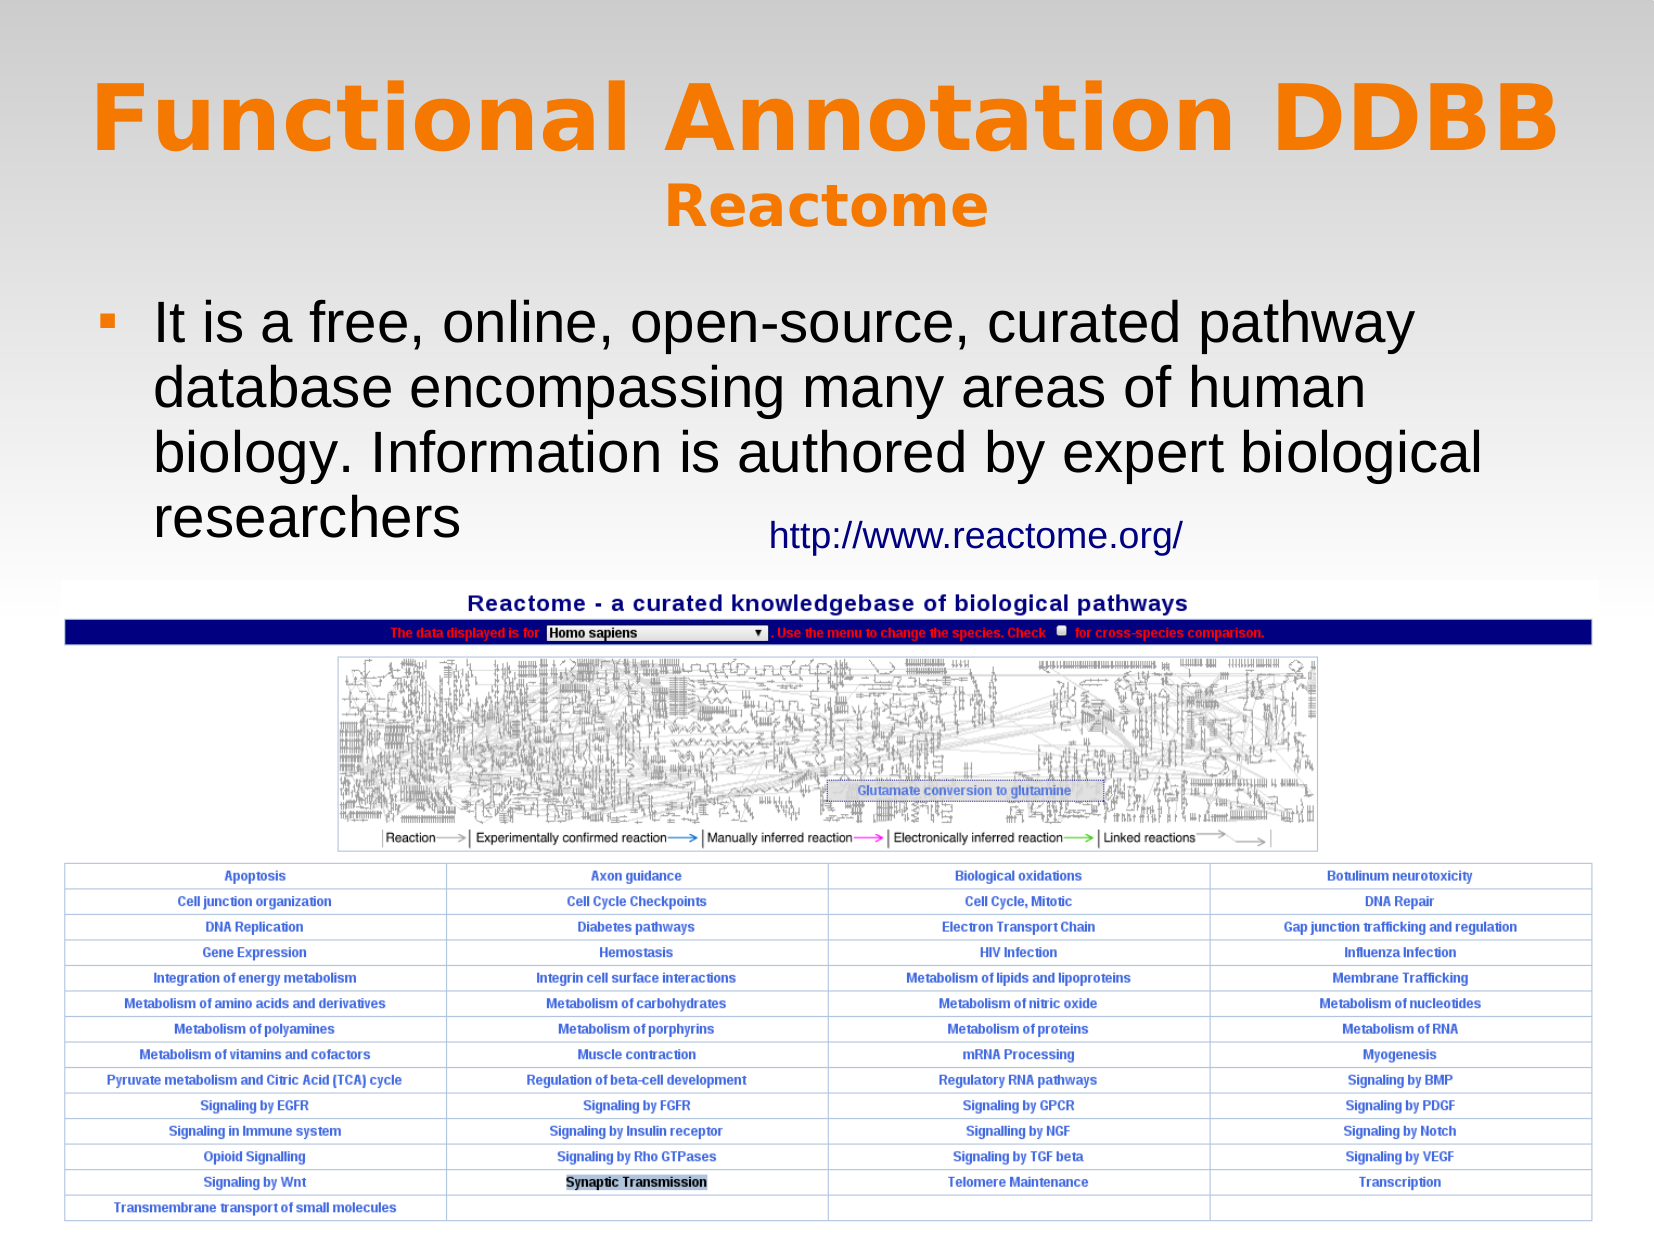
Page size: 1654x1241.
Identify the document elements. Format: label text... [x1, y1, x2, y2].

text_box http://www.reactome.org/ [754, 507, 1199, 569]
title Functional Annotation DDBB Reactome [82, 49, 1571, 257]
picture [61, 580, 1599, 1230]
list It is a free, online, open-source, curated pathway database encompassing many areas of human biology. Information is authored by expert biological researchers [82, 290, 1571, 563]
